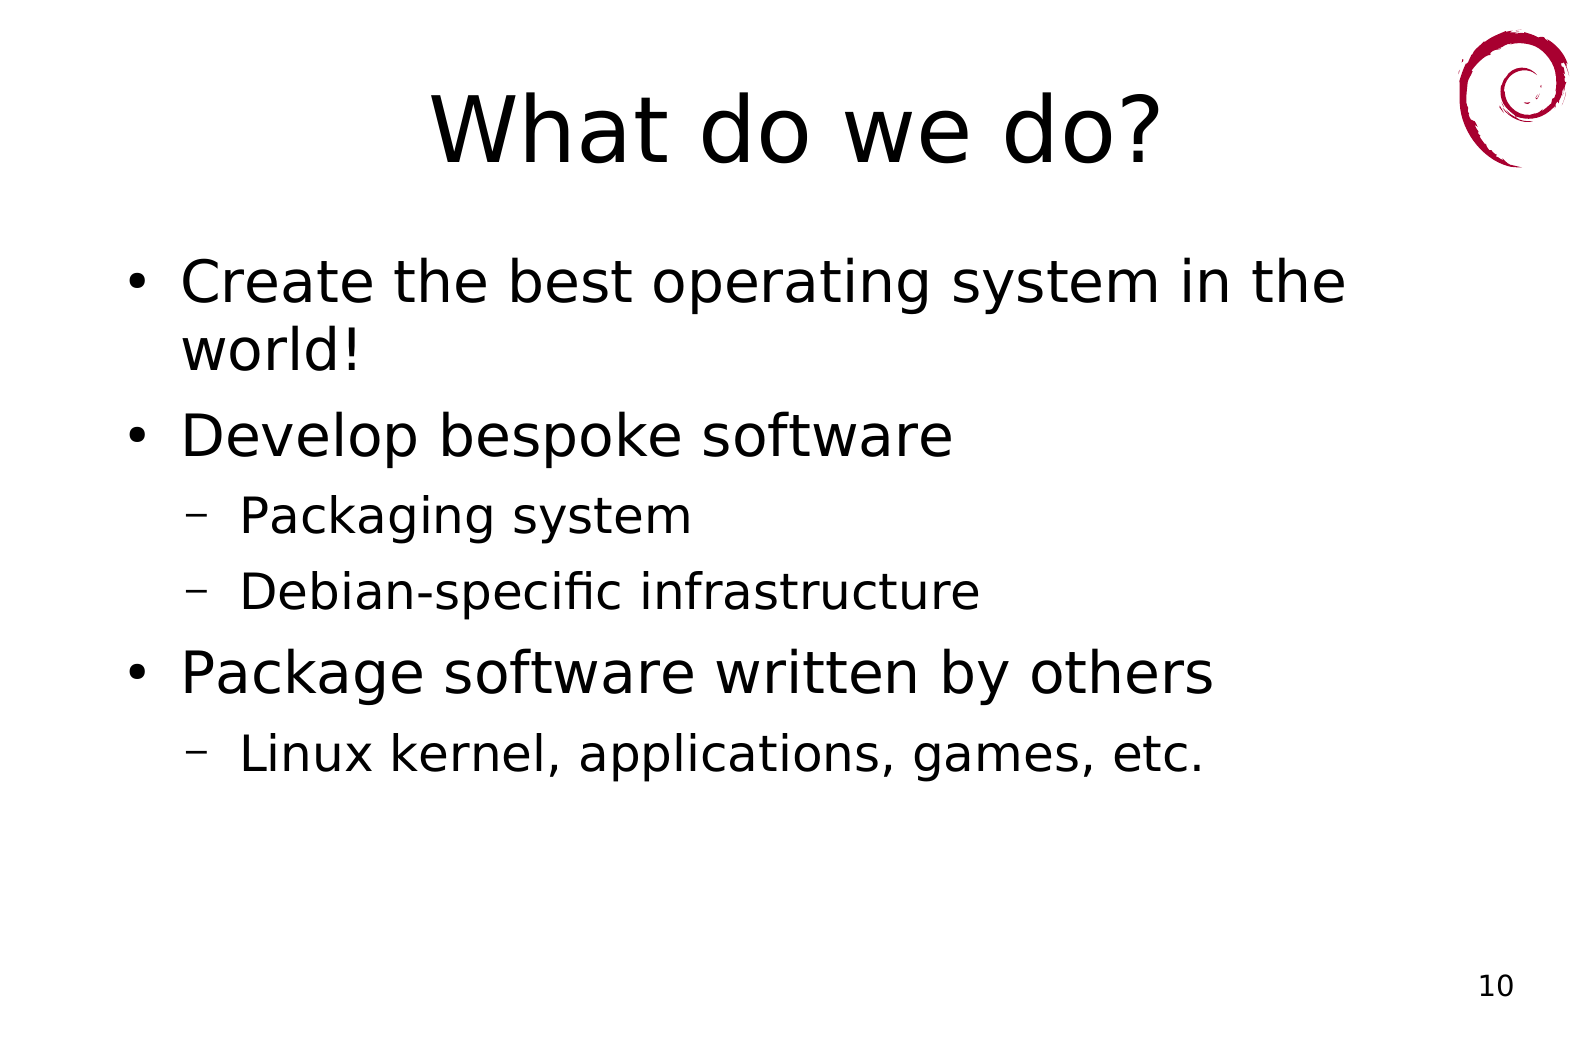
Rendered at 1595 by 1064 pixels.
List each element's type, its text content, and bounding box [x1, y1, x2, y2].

list Create the best operating system in the world! Develop bespoke software Packaging system Debian-specific infrastructure Package software written by others Linux kernel, applications, games, etc. [79, 248, 1515, 831]
title What do we do? [79, 42, 1515, 220]
